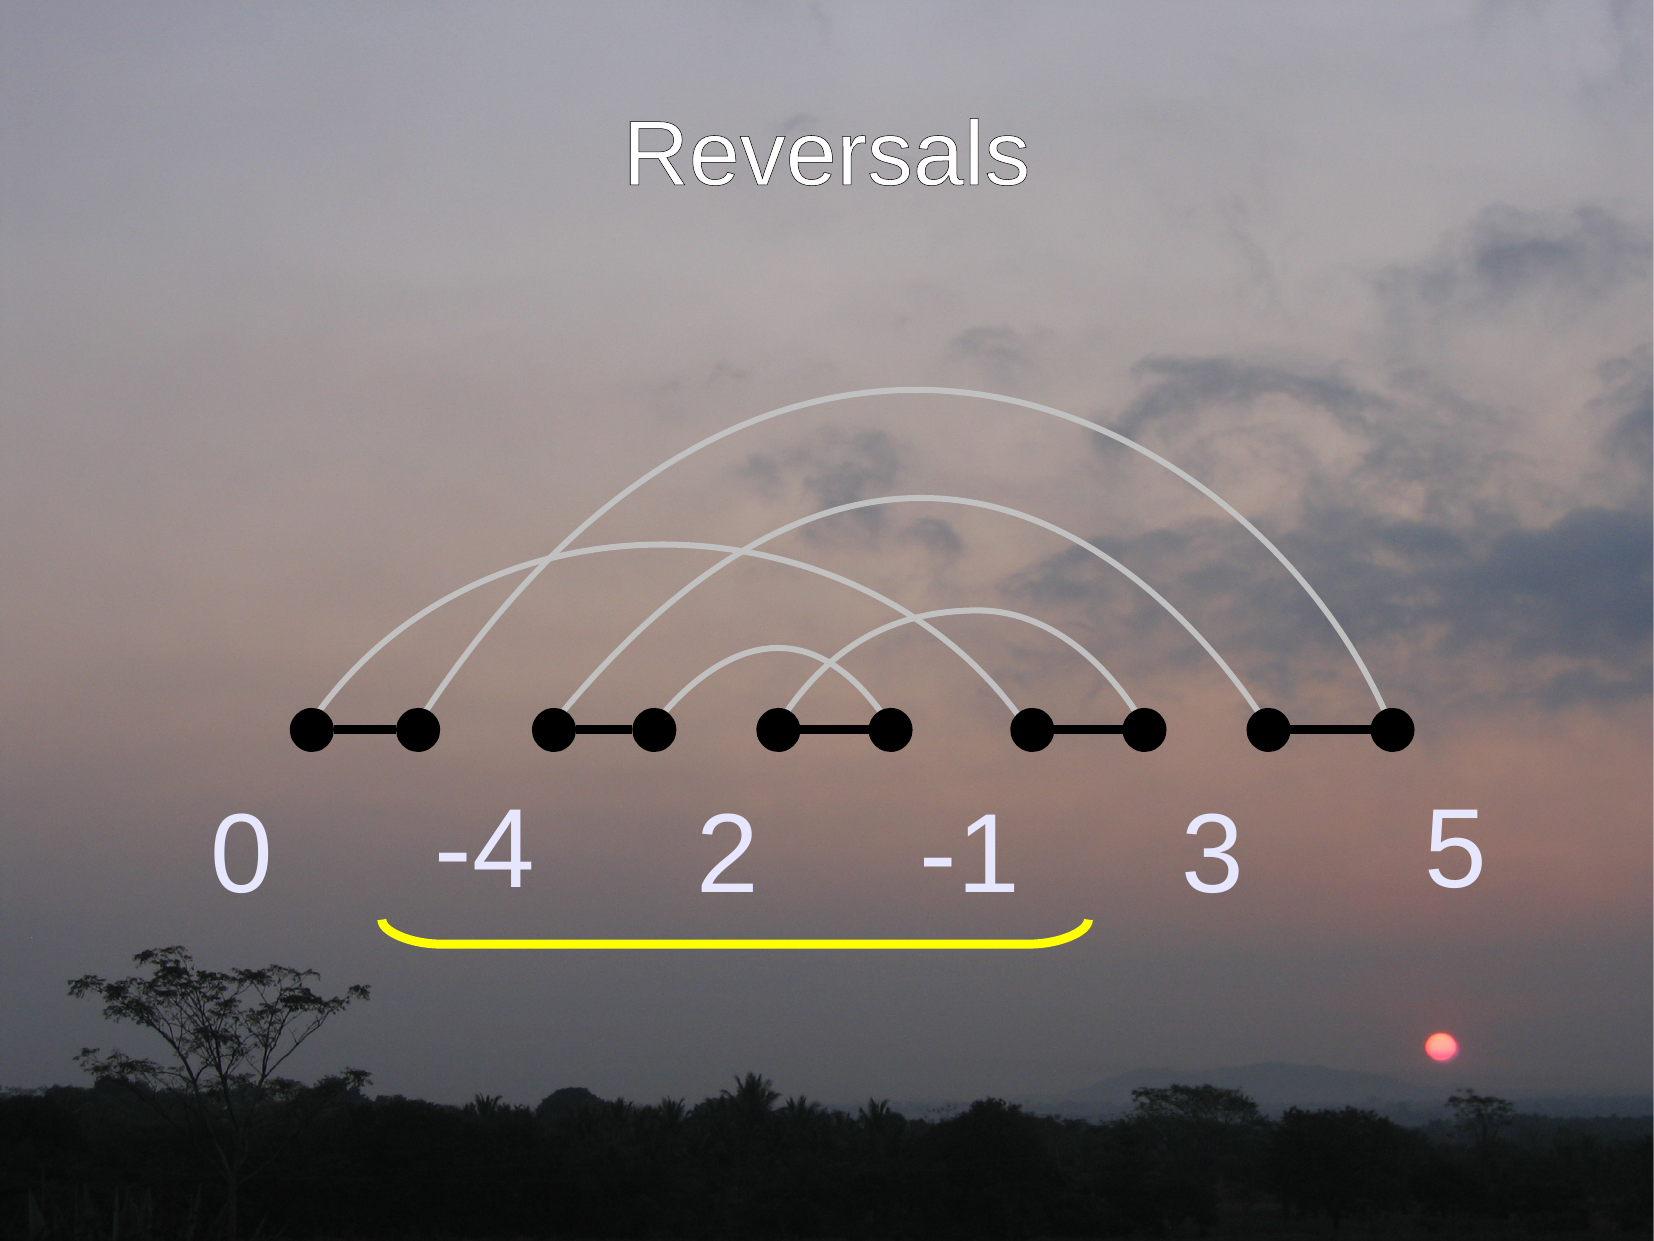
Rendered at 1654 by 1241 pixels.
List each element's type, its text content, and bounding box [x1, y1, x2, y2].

text_box [531, 707, 576, 752]
table_header -4 [363, 778, 606, 929]
text_box [1246, 707, 1291, 752]
picture [0, 0, 1654, 1241]
text_box [632, 707, 677, 752]
text_box [1010, 707, 1054, 752]
text_box [396, 707, 441, 752]
table_header -1 [848, 778, 1091, 929]
table_header 3 [1091, 778, 1334, 929]
title Reversals [82, 49, 1571, 257]
text_box [869, 707, 913, 752]
text_box [1371, 707, 1415, 752]
text_box [289, 707, 334, 752]
text_box [756, 707, 800, 752]
table_header 0 [121, 778, 363, 929]
text_box [1123, 707, 1167, 752]
table_header 2 [606, 778, 848, 929]
table_header 5 [1334, 778, 1577, 929]
